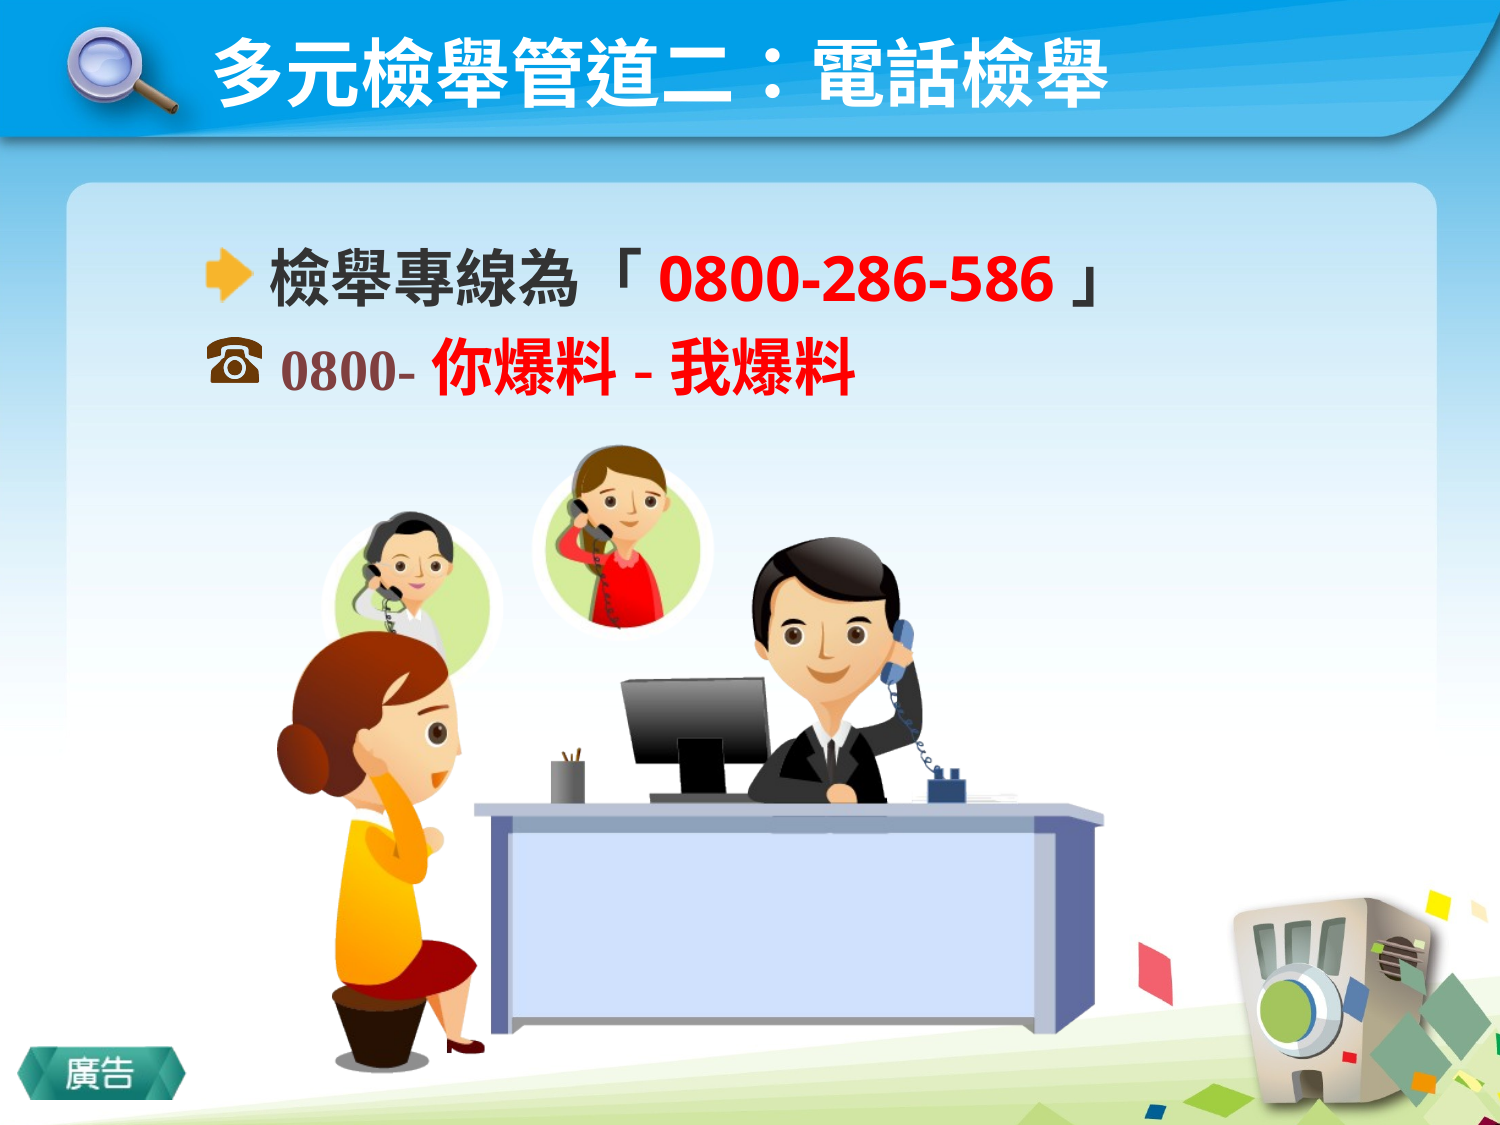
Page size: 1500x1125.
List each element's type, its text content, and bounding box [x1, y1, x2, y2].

text_box 檢舉專線為「0800-286-586」 [253, 231, 1235, 322]
text_box 多元檢舉管道二：電話檢舉 [195, 18, 1152, 125]
picture [0, 0, 1500, 1125]
text_box 0800-你爆料-我爆料 [265, 320, 1070, 411]
picture [67, 27, 179, 114]
